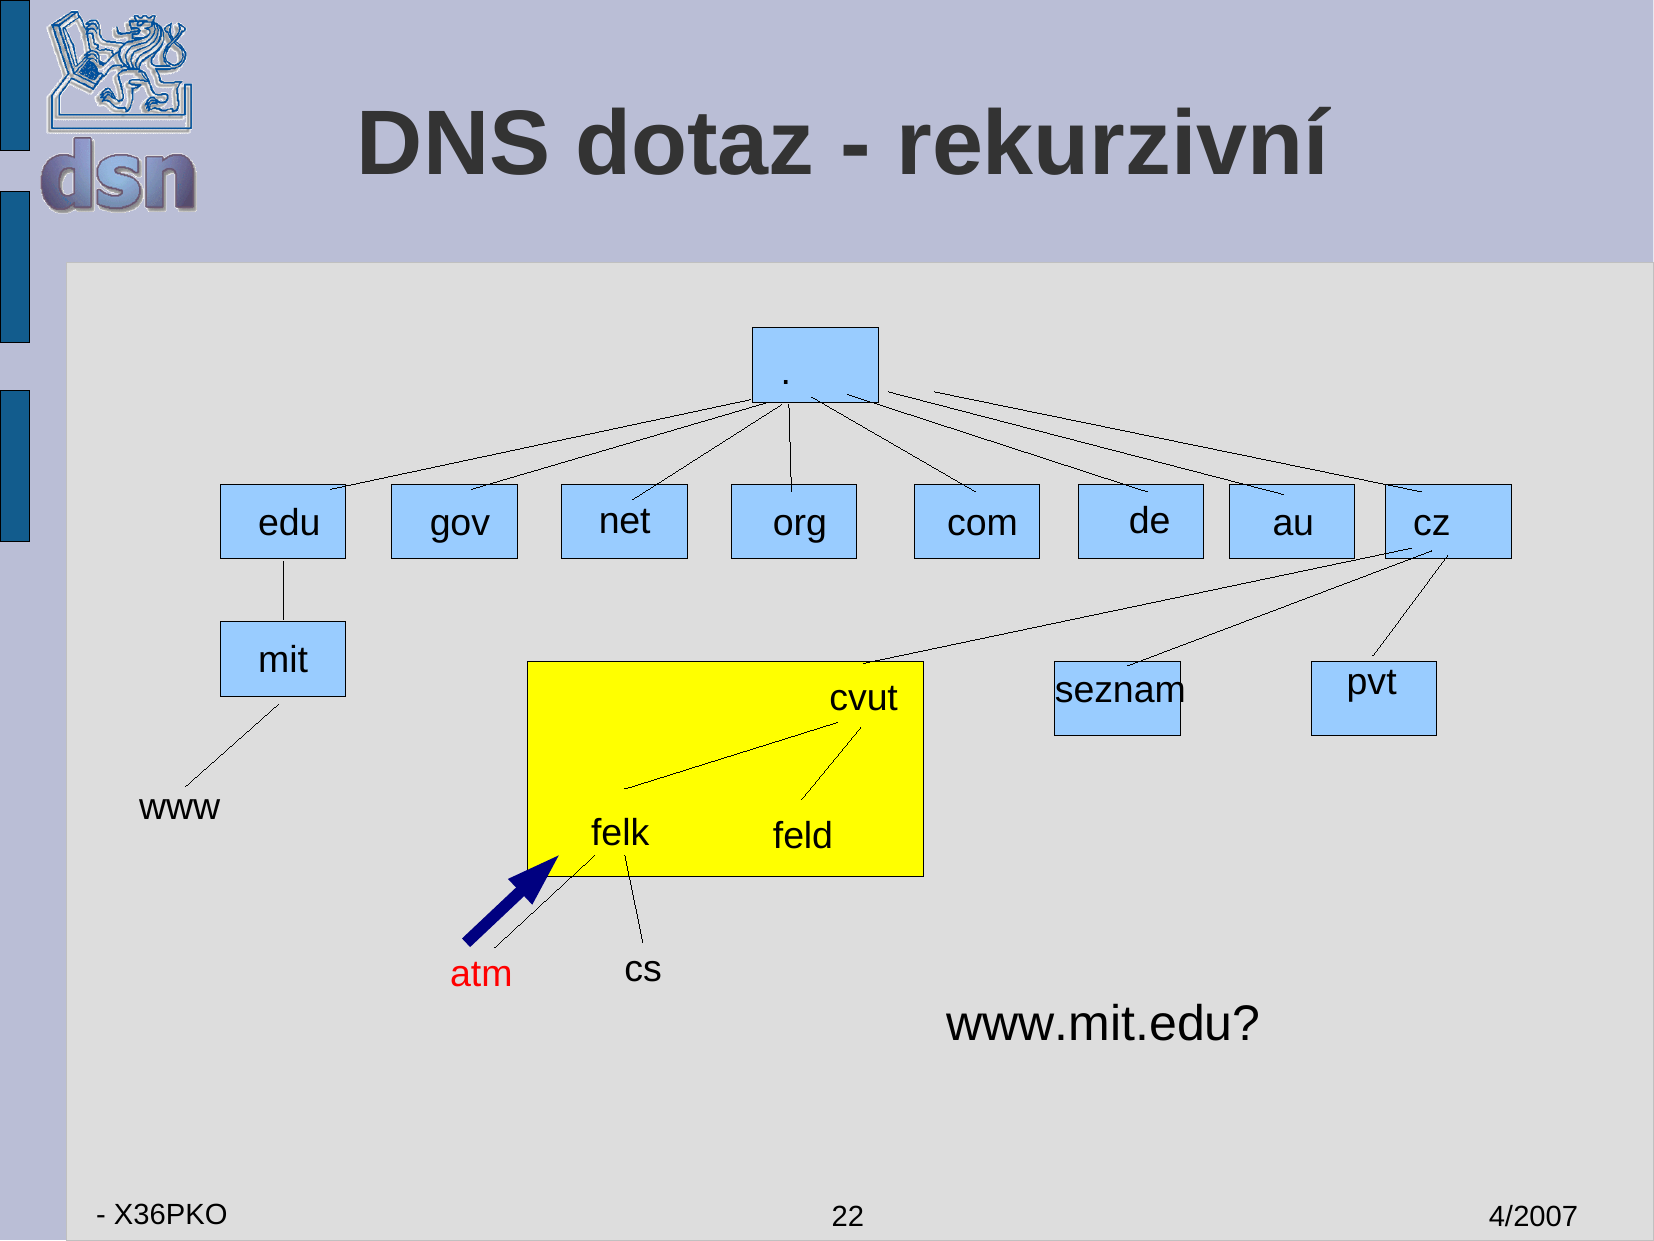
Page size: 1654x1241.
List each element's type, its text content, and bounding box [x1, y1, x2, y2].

text_box cz [1398, 494, 1466, 552]
text_box [914, 484, 1040, 559]
text_box [1078, 484, 1204, 559]
text_box [752, 327, 879, 403]
text_box feld [758, 806, 849, 864]
text_box atm [435, 945, 528, 1002]
text_box [1385, 484, 1512, 559]
text_box [1054, 718, 1181, 736]
text_box [220, 484, 346, 559]
text_box gov [414, 494, 505, 552]
text_box cs [609, 940, 677, 997]
text_box www.mit.edu? [932, 987, 1276, 1059]
text_box mit [220, 621, 346, 697]
text_box . [765, 343, 807, 401]
text_box com [932, 494, 1033, 552]
picture [10, 10, 223, 230]
text_box edu [243, 494, 336, 552]
text_box [561, 484, 688, 559]
text_box [1229, 484, 1355, 559]
text_box [1311, 661, 1437, 736]
text_box [527, 661, 924, 877]
text_box [391, 484, 518, 559]
text_box cvut [814, 668, 913, 726]
text_box net [583, 491, 666, 549]
text_box www [124, 778, 233, 836]
text_box [731, 484, 857, 559]
text_box felk [576, 804, 665, 862]
text_box org [758, 494, 842, 552]
text_box seznam [1039, 660, 1201, 718]
text_box pvt [1331, 653, 1412, 711]
text_box au [1257, 494, 1329, 552]
title DNS dotaz - rekurzivní [210, 39, 1478, 247]
text_box de [1114, 491, 1186, 549]
